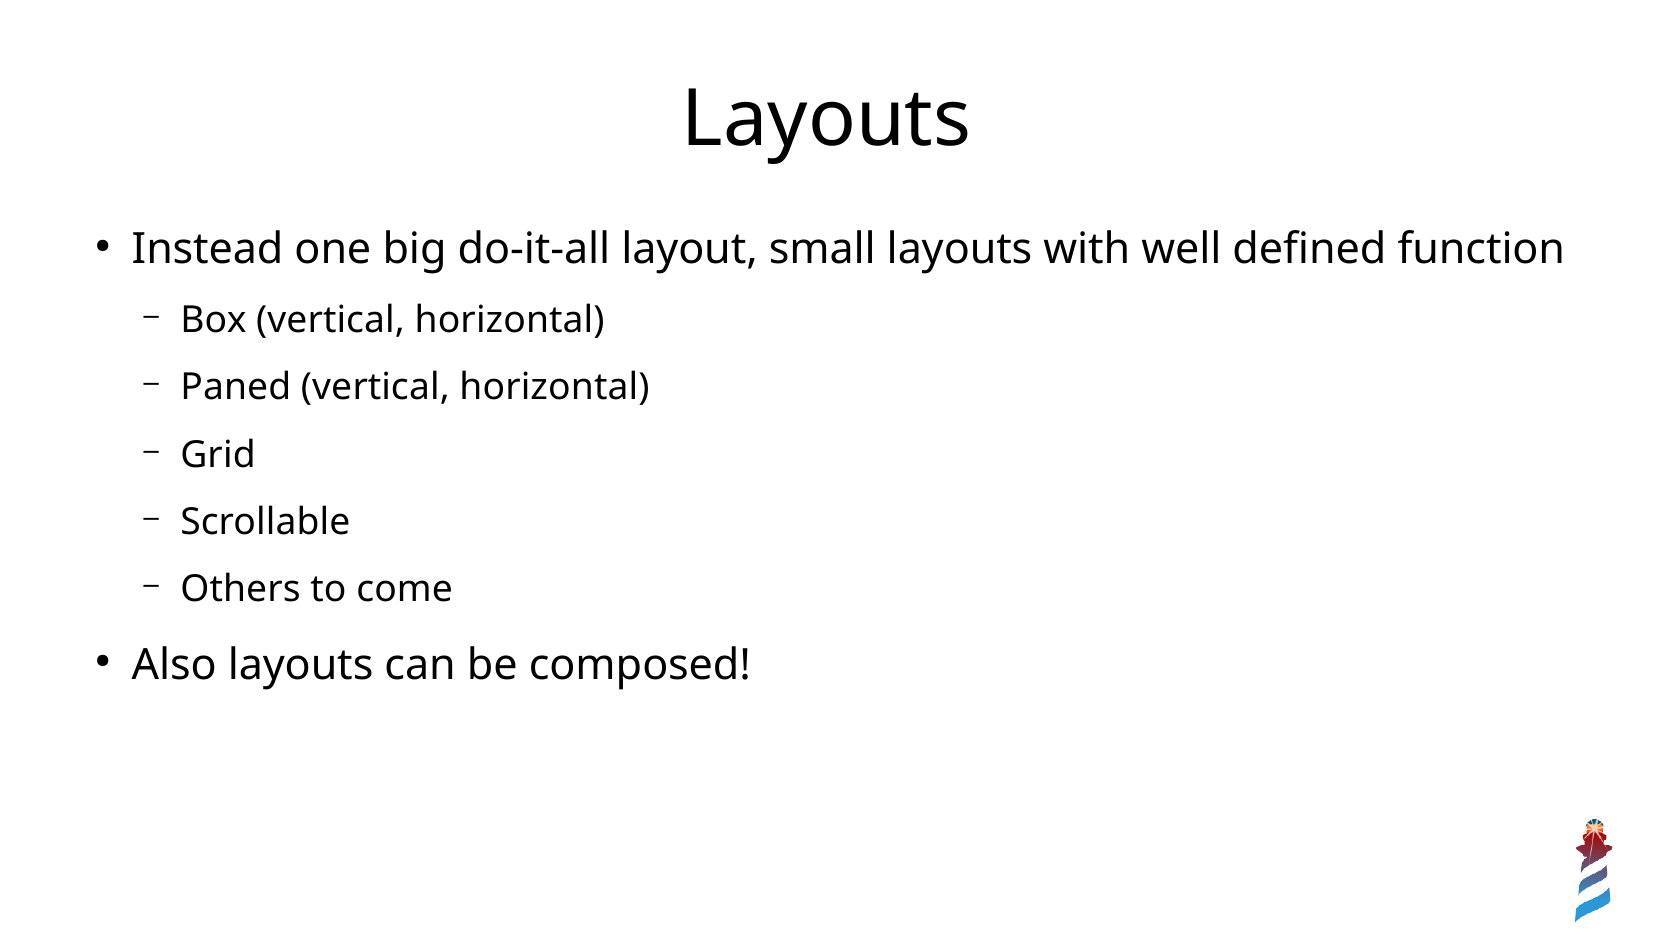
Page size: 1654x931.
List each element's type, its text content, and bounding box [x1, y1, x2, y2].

list Instead one big do-it-all layout, small layouts with well defined function Box (vertical, horizontal) Paned (vertical, horizontal) Grid Scrollable Others to come Also layouts can be composed! [82, 217, 1571, 758]
picture [1535, 810, 1650, 925]
title Layouts [82, 37, 1571, 193]
